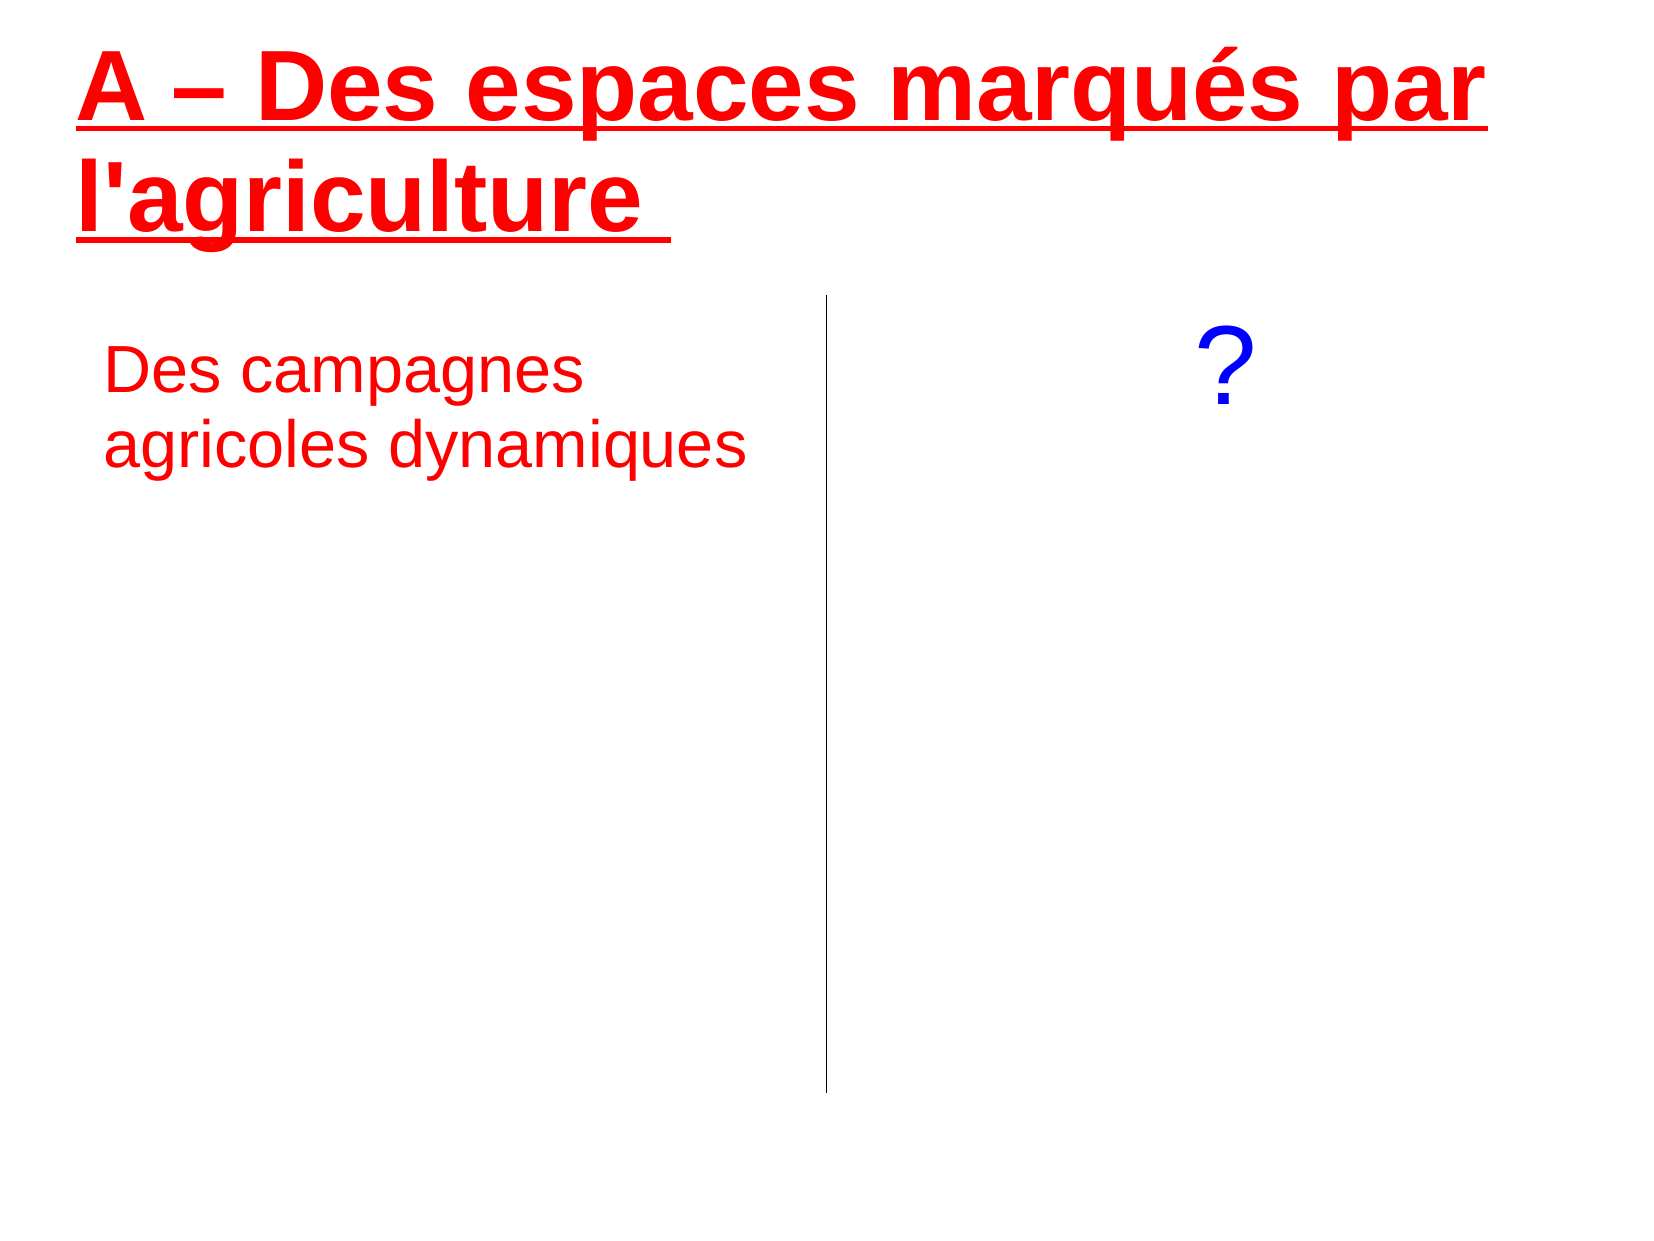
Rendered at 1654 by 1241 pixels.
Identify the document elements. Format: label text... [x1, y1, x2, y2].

title A – Des espaces marqués par l'agriculture [75, 29, 1623, 254]
text_box Des campagnes agricoles dynamiques [88, 324, 798, 490]
text_box ? [856, 295, 1565, 466]
